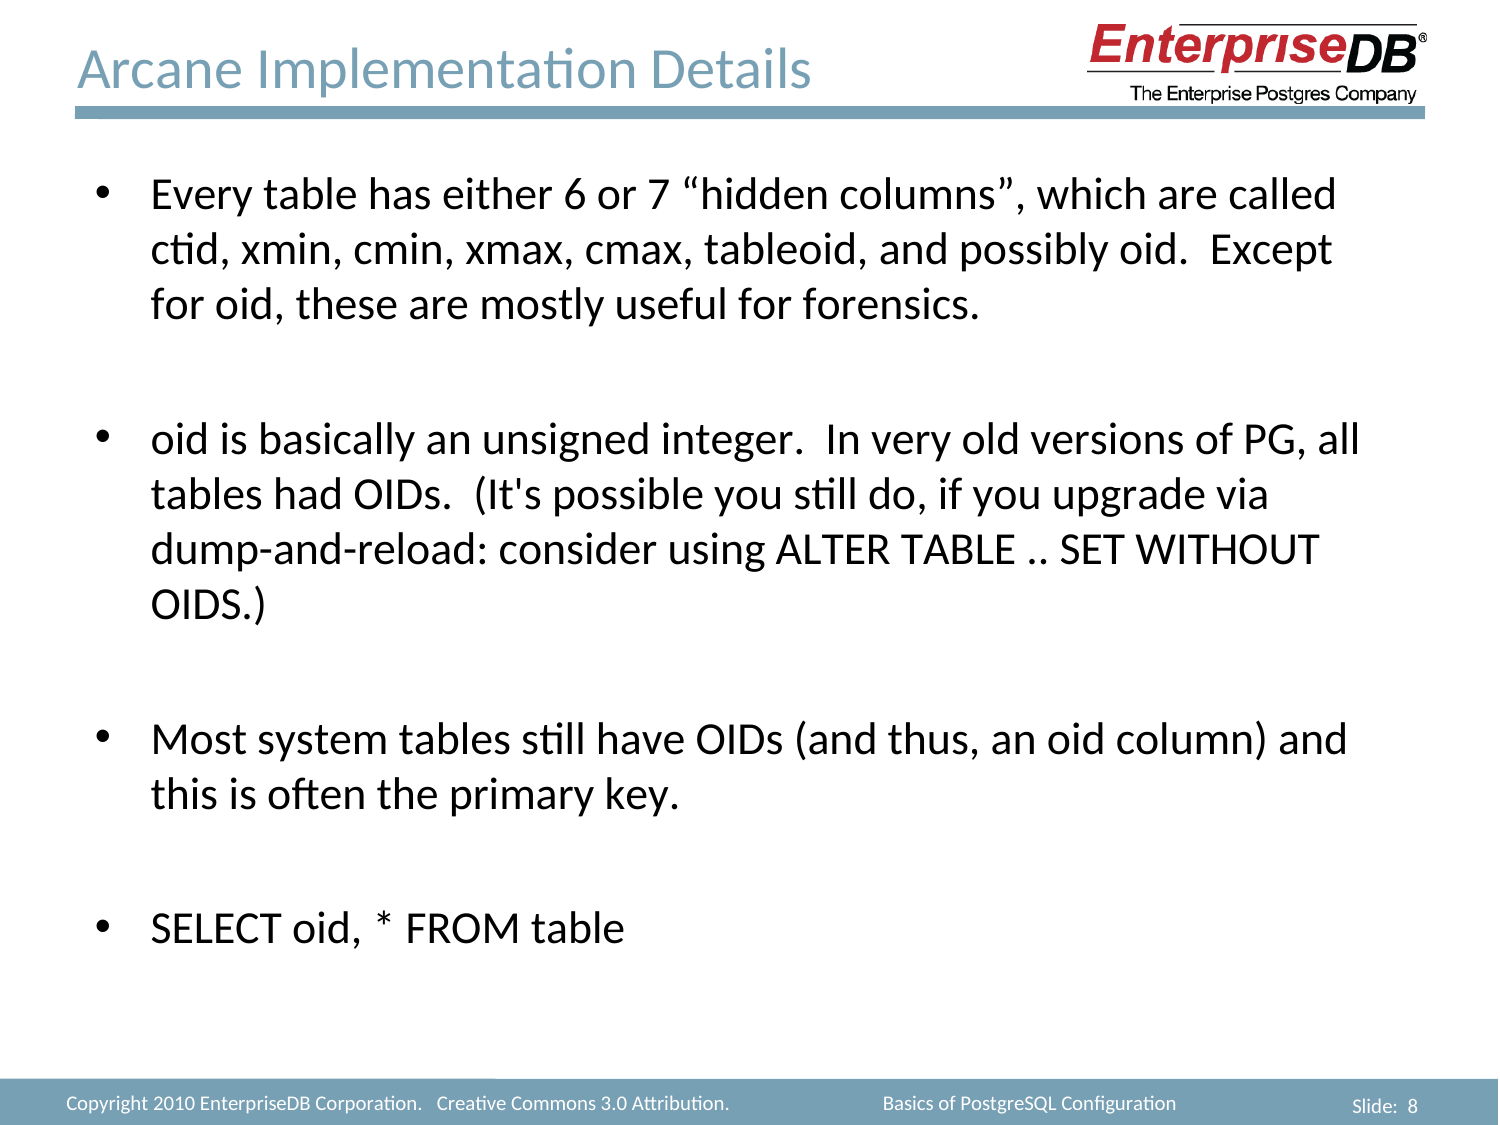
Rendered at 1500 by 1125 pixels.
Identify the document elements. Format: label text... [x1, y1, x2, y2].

list Every table has either 6 or 7 “hidden columns”, which are called ctid, xmin, cmin, xmax, cmax, tableoid, and possibly oid. Except for oid, these are mostly useful for forensics. oid is basically an unsigned integer. In very old versions of PG, all tables had OIDs. (It's possible you still do, if you upgrade via dump-and-reload: consider using ALTER TABLE .. SET WITHOUT OIDS.) Most system tables still have OIDs (and thus, an oid column) and this is often the primary key. SELECT oid, * FROM table [79, 155, 1384, 1051]
title Arcane Implementation Details [62, 4, 1088, 126]
picture [1088, 24, 1427, 104]
